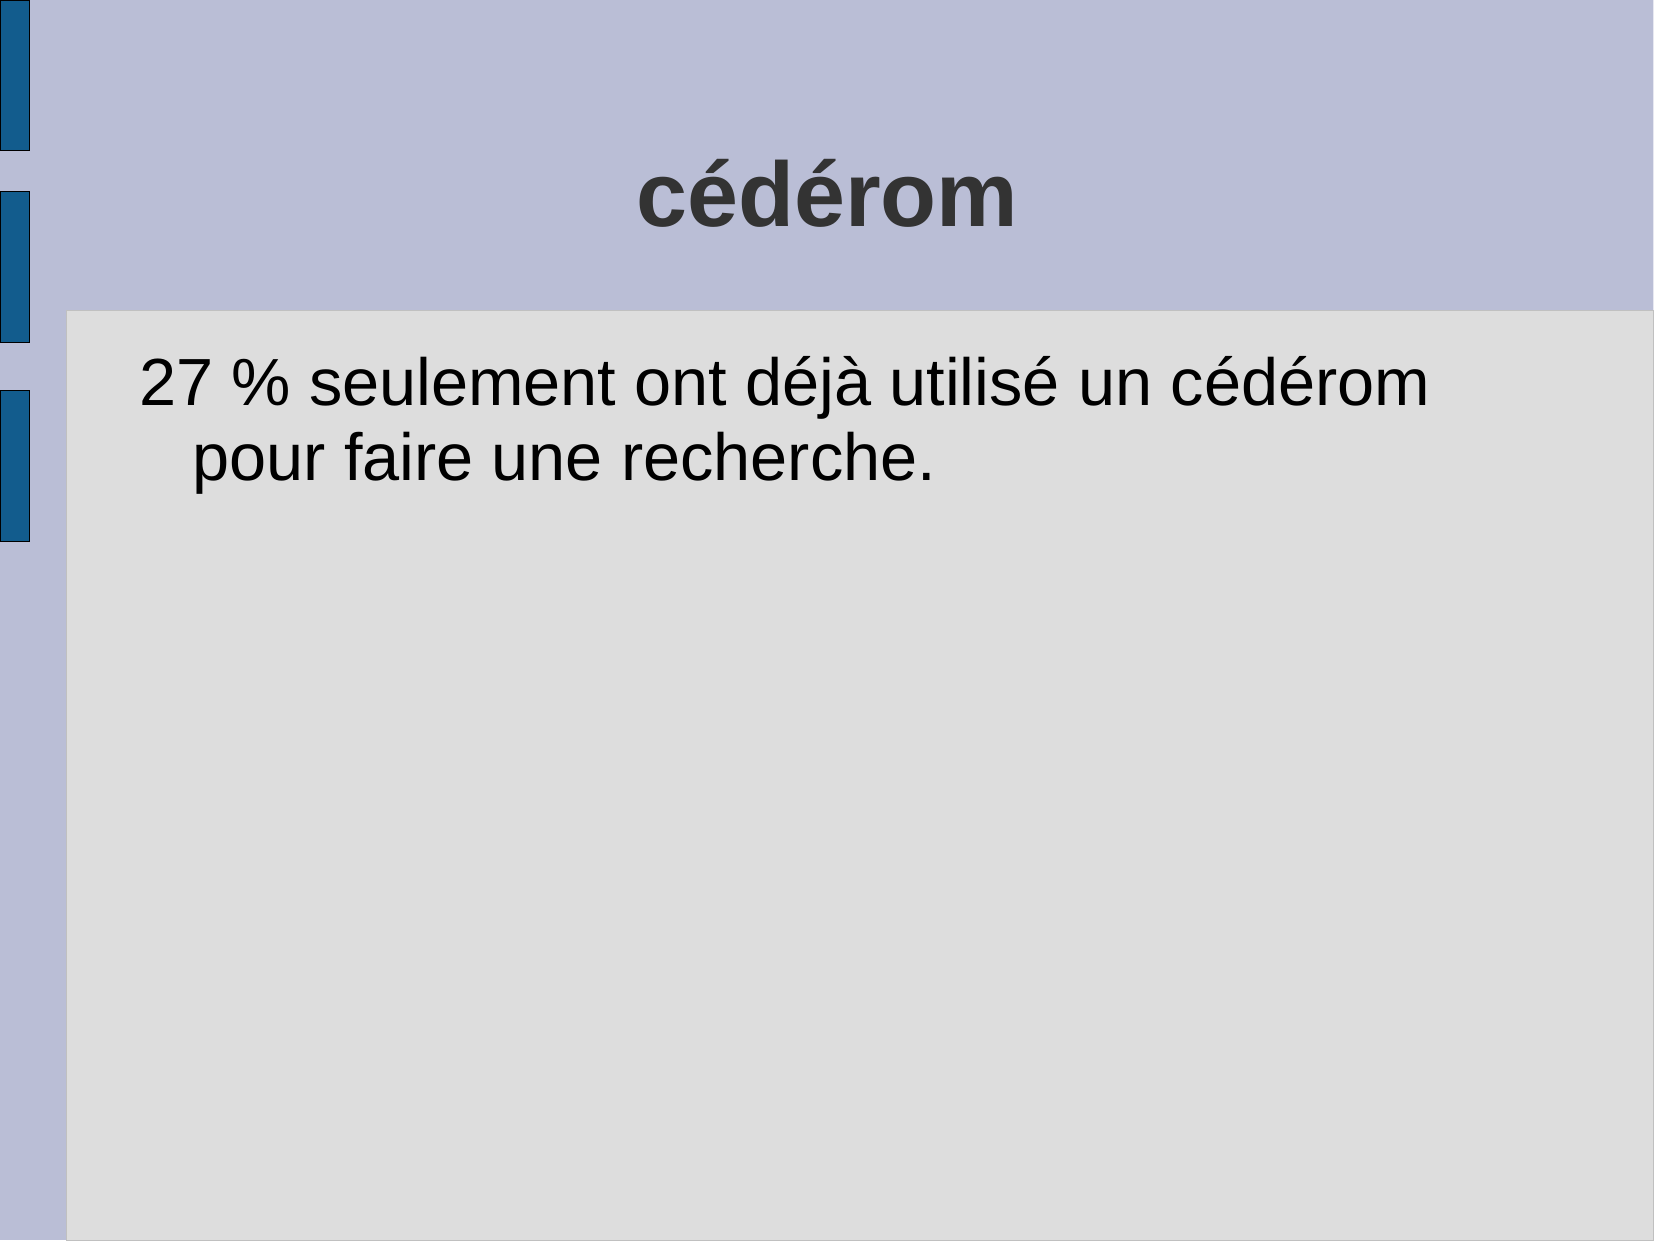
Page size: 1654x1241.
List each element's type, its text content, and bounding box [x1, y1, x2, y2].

title cédérom [121, 98, 1534, 291]
list 27 % seulement ont déjà utilisé un cédérom pour faire une recherche. [121, 344, 1534, 1112]
